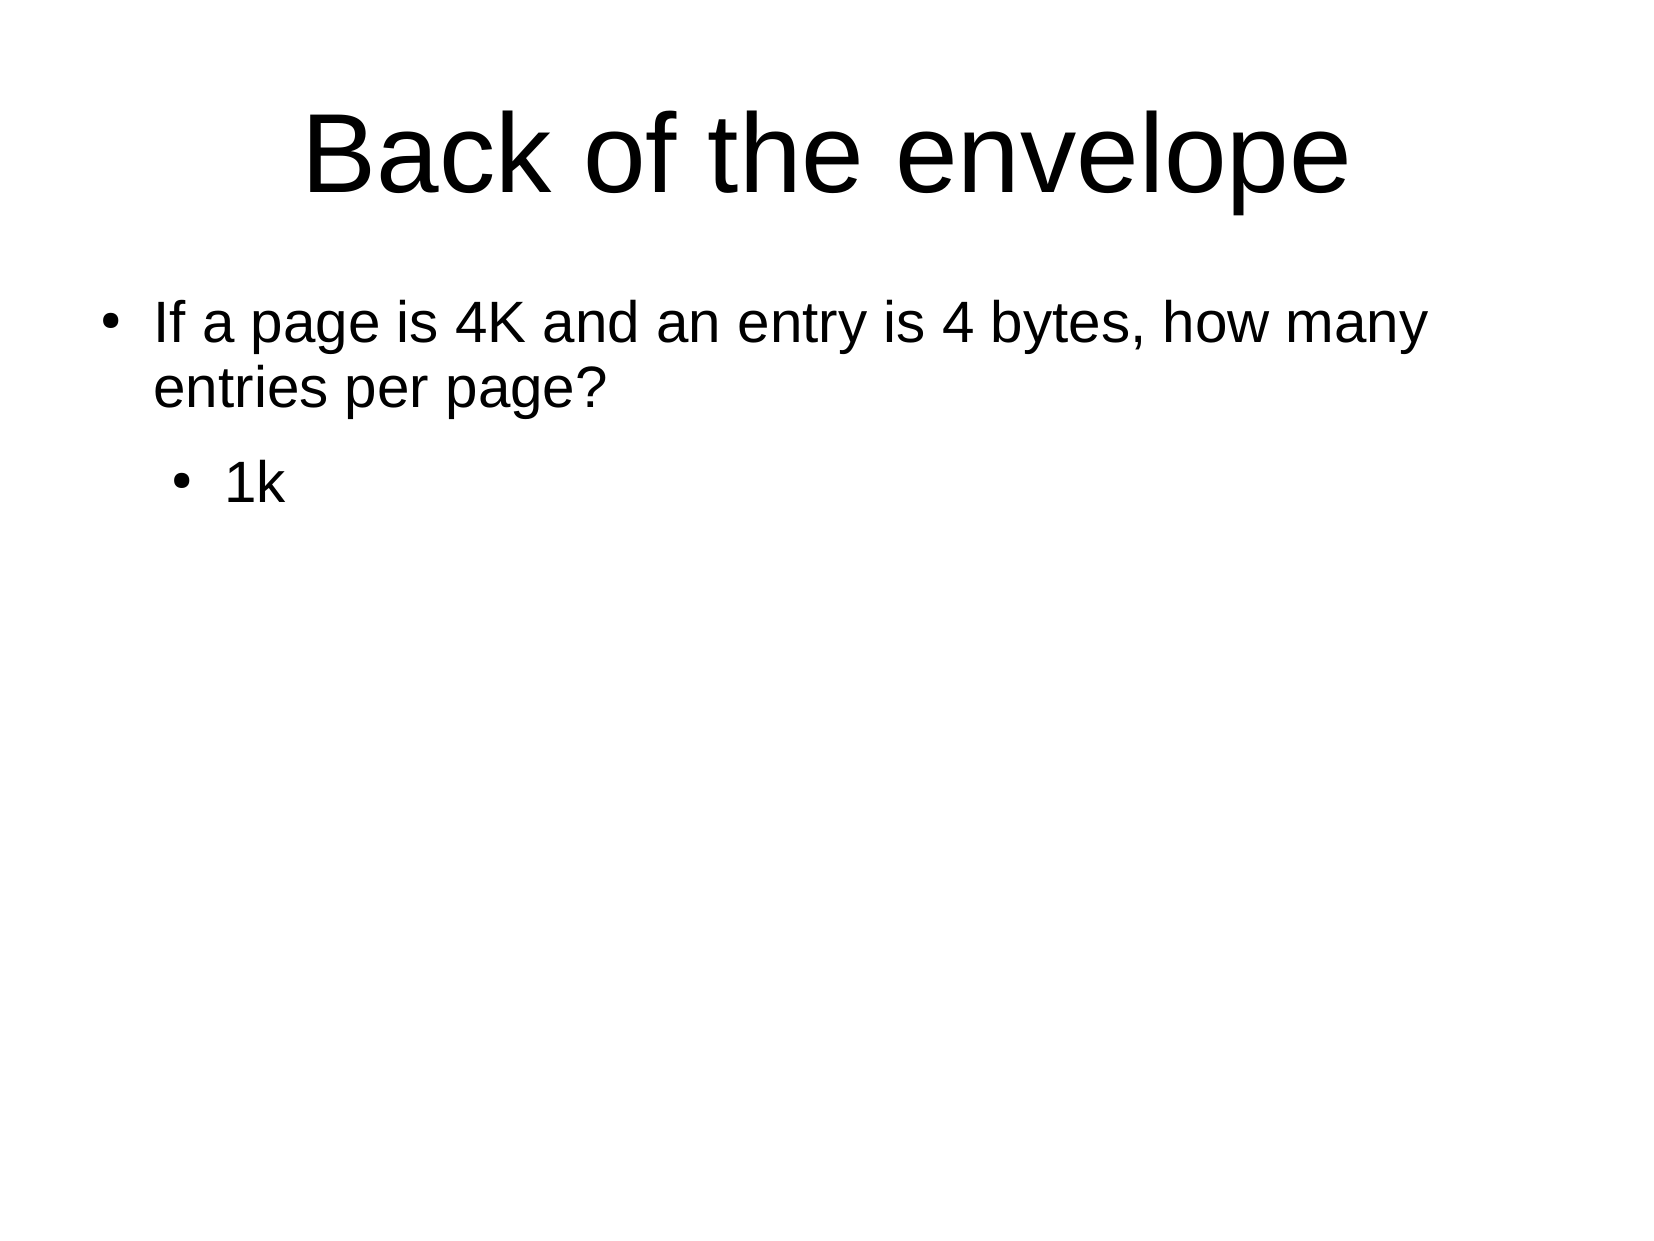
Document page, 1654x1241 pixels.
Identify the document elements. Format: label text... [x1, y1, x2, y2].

list If a page is 4K and an entry is 4 bytes, how many entries per page? 1k [82, 290, 1571, 1010]
title Back of the envelope [82, 49, 1571, 257]
